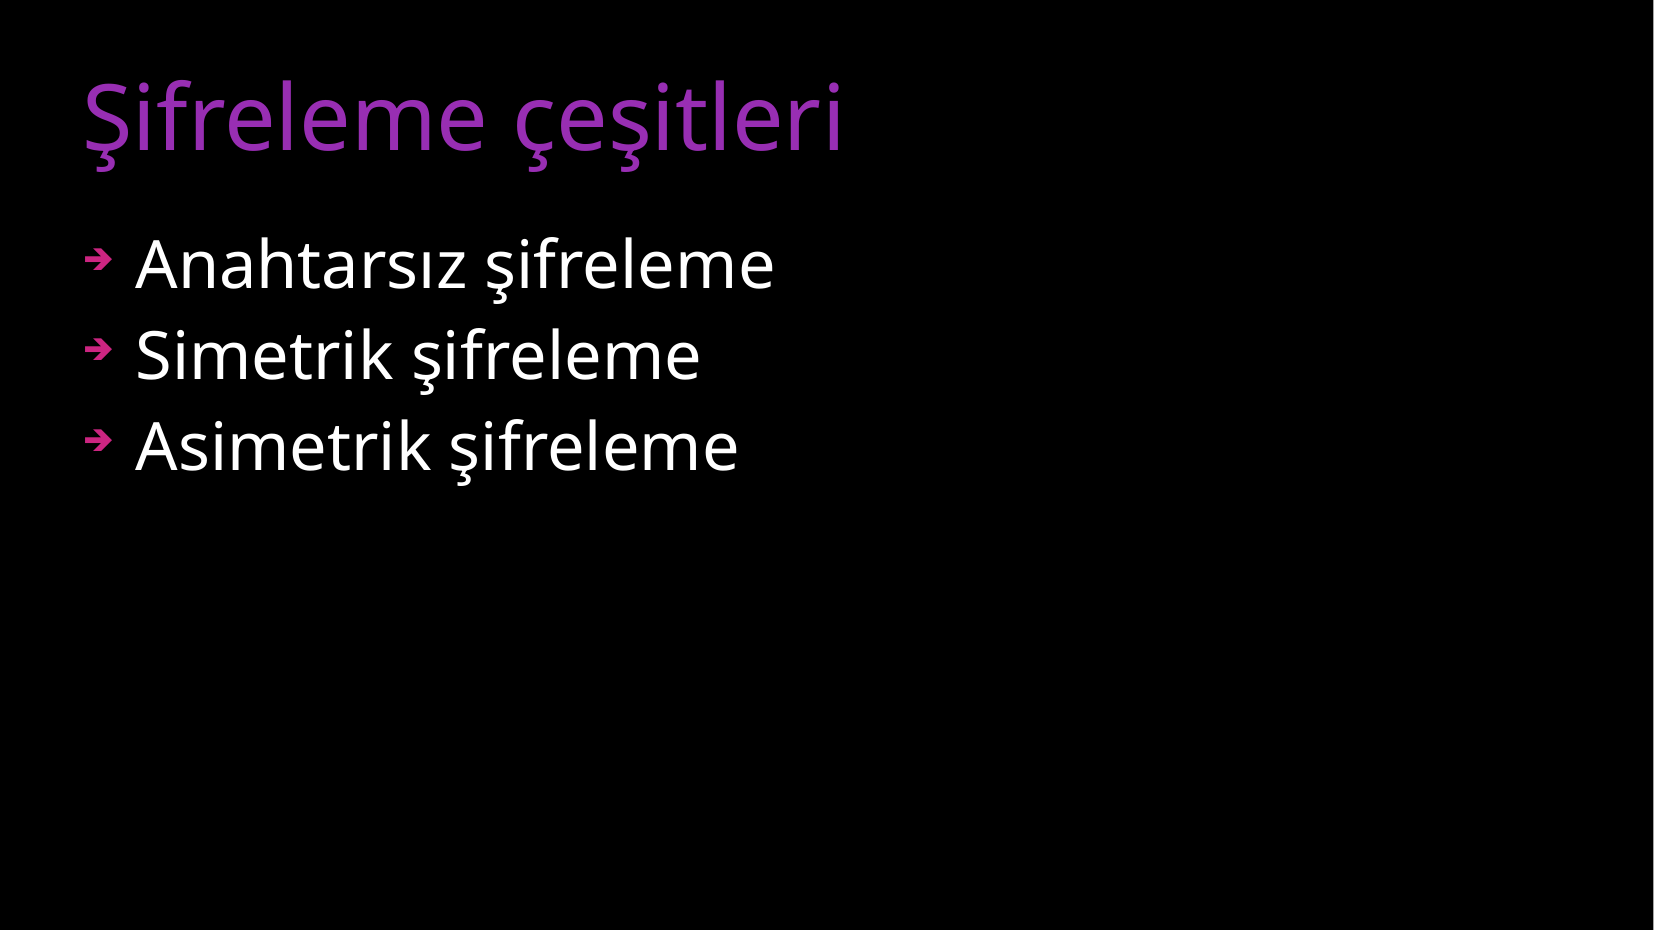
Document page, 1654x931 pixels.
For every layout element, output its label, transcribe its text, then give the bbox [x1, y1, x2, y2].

title Şifreleme çeşitleri [82, 37, 1571, 193]
subtitle Anahtarsız şifreleme Simetrik şifreleme Asimetrik şifreleme [82, 217, 1571, 758]
